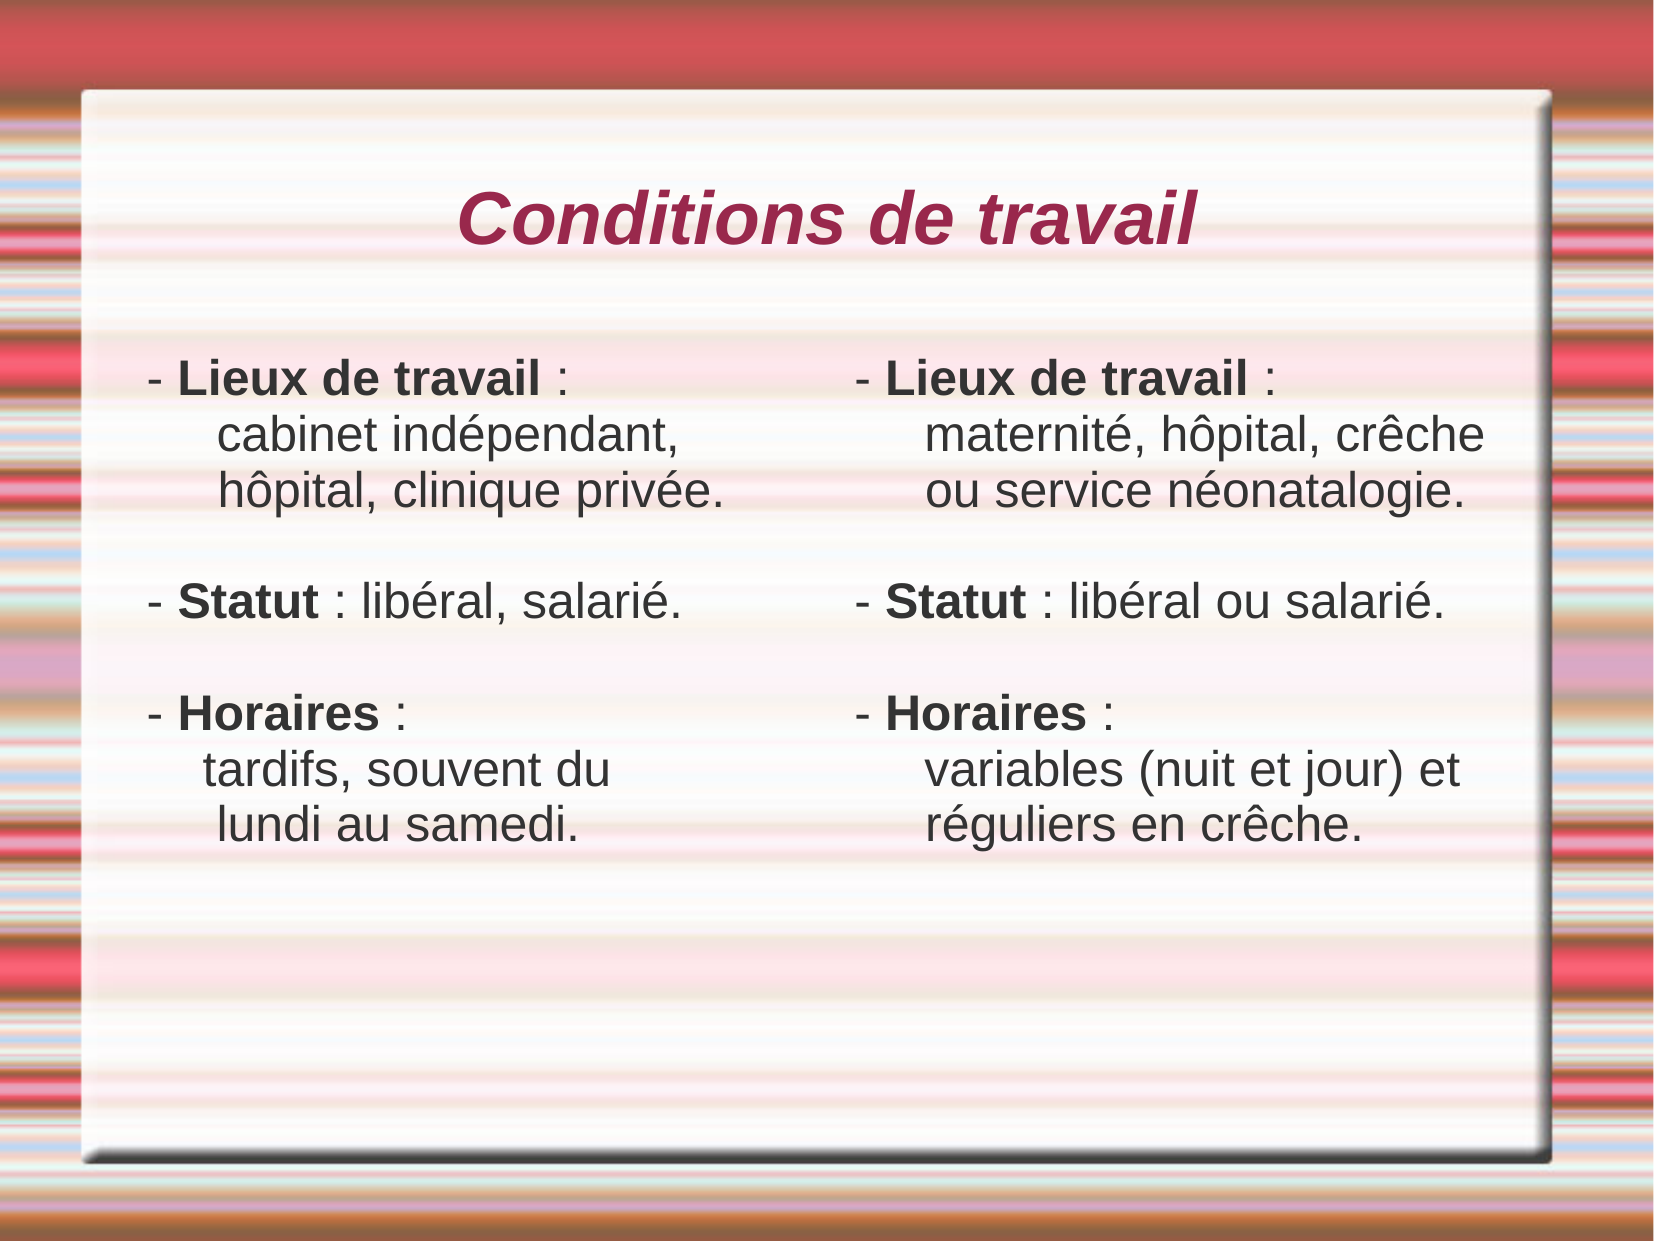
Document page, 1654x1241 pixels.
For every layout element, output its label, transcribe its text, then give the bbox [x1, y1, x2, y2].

picture [0, 0, 1654, 1241]
list - Lieux de travail : cabinet indépendant, hôpital, clinique privée. - Statut : libéral, salarié. - Horaires : tardifs, souvent du lundi au samedi. [134, 350, 809, 1133]
title Conditions de travail [121, 114, 1534, 322]
list - Lieux de travail : maternité, hôpital, crêche ou service néonatalogie. - Statut : libéral ou salarié. - Horaires : variables (nuit et jour) et réguliers en crêche. [842, 350, 1517, 1133]
